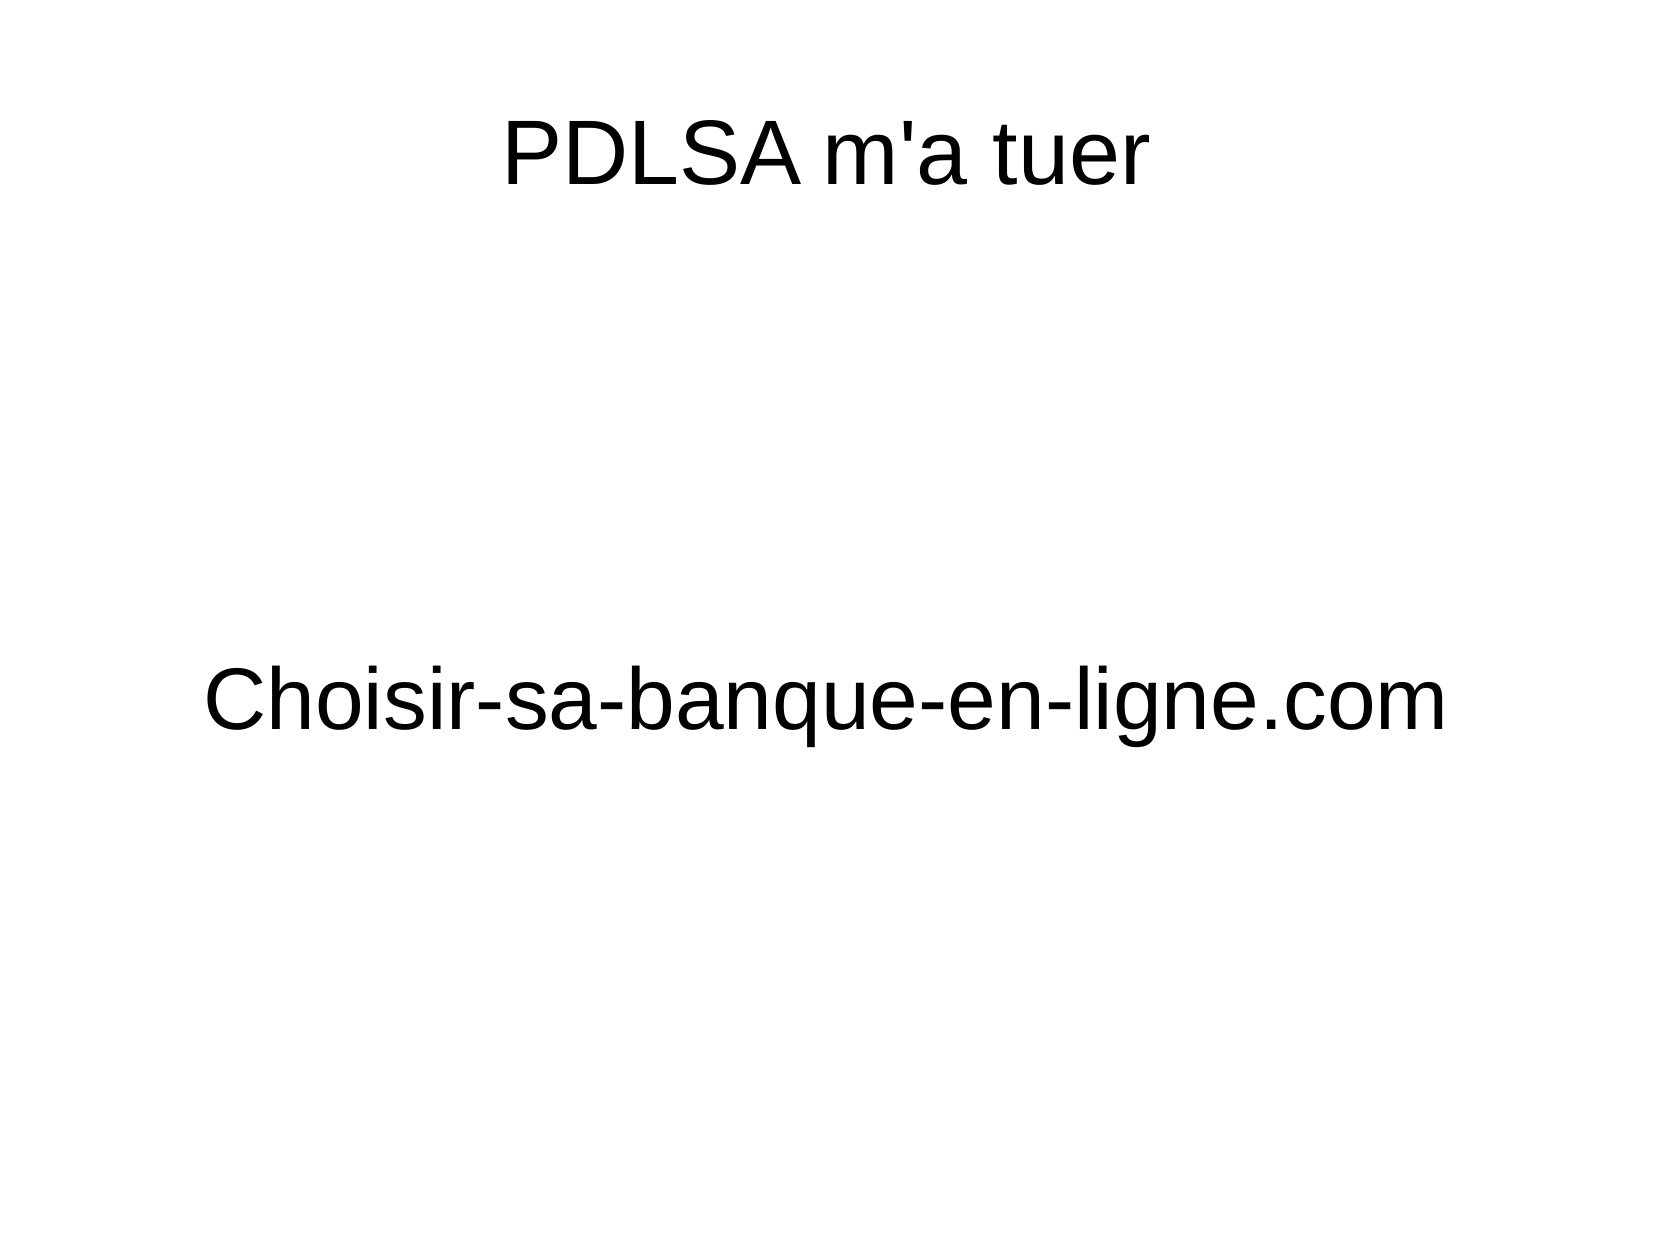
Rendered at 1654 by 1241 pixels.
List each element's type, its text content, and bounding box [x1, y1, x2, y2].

title PDLSA m'a tuer [82, 56, 1571, 250]
subtitle Choisir-sa-banque-en-ligne.com [82, 297, 1571, 1102]
